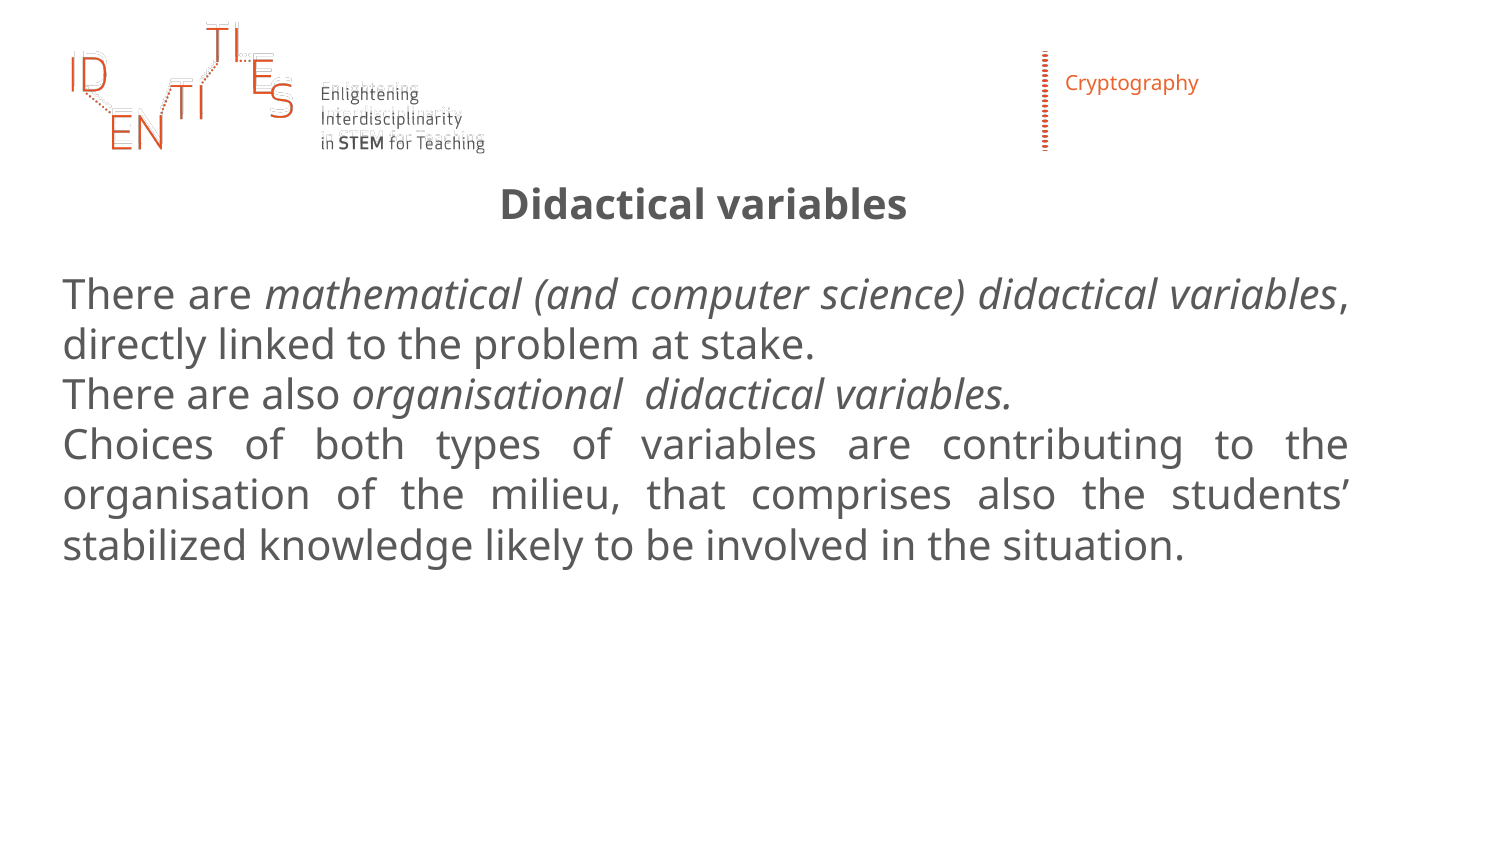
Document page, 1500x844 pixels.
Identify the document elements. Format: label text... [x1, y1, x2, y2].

picture [1042, 51, 1051, 151]
text_box There are mathematical (and computer science) didactical variables, directly linked to the problem at stake. There are also organisational didactical variables. Choices of both types of variables are contributing to the organisation of the milieu, that comprises also the students’ stabilized knowledge likely to be involved in the situation. [47, 260, 1443, 844]
text_box Cryptography [1050, 61, 1472, 168]
text_box Didactical variables [484, 162, 1006, 280]
picture [71, 18, 485, 157]
